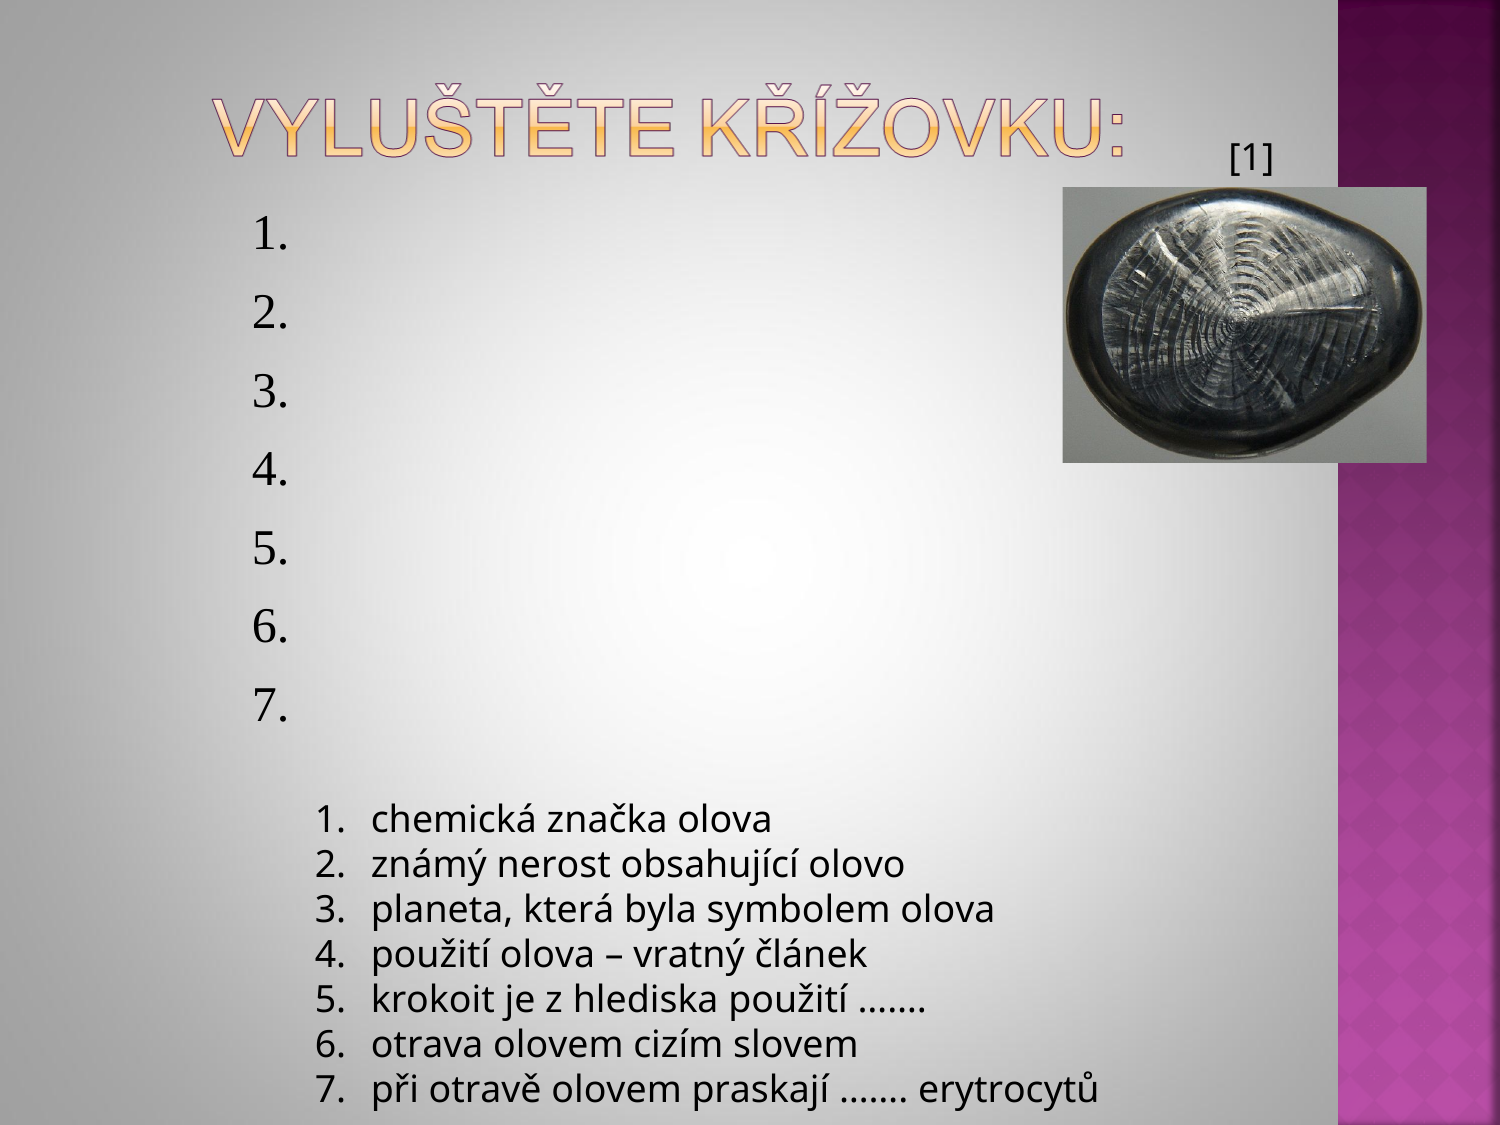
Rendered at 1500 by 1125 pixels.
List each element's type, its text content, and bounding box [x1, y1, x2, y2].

table_header [635, 200, 702, 279]
table_cell [835, 593, 901, 671]
table_cell [436, 357, 503, 436]
table_header [967, 200, 1034, 279]
table_cell [702, 279, 768, 357]
table_cell [1034, 436, 1100, 514]
table_cell [436, 671, 503, 750]
table_cell [768, 279, 835, 357]
table_cell [635, 279, 702, 357]
table_cell [768, 436, 835, 514]
table_cell 3. [238, 357, 304, 436]
table_cell [503, 671, 569, 750]
table_cell [436, 593, 503, 671]
table_cell [569, 279, 635, 357]
text_box [75, 53, 1264, 222]
table_cell [569, 357, 635, 436]
table_cell [370, 357, 436, 436]
table_cell [304, 514, 370, 593]
table_cell [370, 279, 436, 357]
table_cell [1034, 514, 1100, 593]
table_cell [503, 514, 569, 593]
table_header [503, 200, 569, 279]
table_header 1. [238, 200, 304, 279]
table_cell 4. [238, 436, 304, 514]
table_cell [768, 593, 835, 671]
table_header [370, 200, 436, 279]
table_cell [569, 514, 635, 593]
table_cell [503, 593, 569, 671]
table_cell [768, 671, 835, 750]
table_cell [370, 671, 436, 750]
table_header [569, 200, 635, 279]
table_cell [635, 671, 702, 750]
table_cell [436, 514, 503, 593]
table_cell [702, 671, 768, 750]
table_cell [436, 436, 503, 514]
table_cell [901, 671, 967, 750]
table_cell [304, 671, 370, 750]
table_cell [768, 357, 835, 436]
table_cell [702, 436, 768, 514]
table_cell [304, 436, 370, 514]
table_cell [503, 436, 569, 514]
table_cell [635, 514, 702, 593]
table_cell [835, 436, 901, 514]
table_cell [702, 514, 768, 593]
table_cell [901, 357, 967, 436]
table_cell [635, 357, 702, 436]
table_cell [304, 357, 370, 436]
table_cell [503, 357, 569, 436]
table_cell [901, 593, 967, 671]
picture [0, 0, 1500, 1125]
table_cell [967, 671, 1034, 750]
table_cell [569, 593, 635, 671]
table_header [304, 200, 370, 279]
table_cell [835, 357, 901, 436]
table_cell [967, 514, 1034, 593]
table_cell [702, 357, 768, 436]
table_cell [436, 279, 503, 357]
table_cell [370, 436, 436, 514]
table_cell [304, 279, 370, 357]
table_cell [901, 514, 967, 593]
table_header [1034, 200, 1062, 279]
table_cell [635, 593, 702, 671]
table_cell [967, 279, 1034, 357]
table_cell [835, 671, 901, 750]
table_header [768, 200, 835, 279]
table_cell [967, 436, 1034, 514]
table_cell [702, 593, 768, 671]
table_cell [901, 436, 967, 514]
table_cell [835, 279, 901, 357]
table_cell [967, 357, 1034, 436]
table_cell [768, 514, 835, 593]
table_cell [503, 279, 569, 357]
table_cell 2. [238, 279, 304, 357]
table_cell [1034, 357, 1062, 436]
table_cell [370, 514, 436, 593]
table_cell 6. [238, 593, 304, 671]
table_cell [835, 514, 901, 593]
text_box chemická značka olova známý nerost obsahující olovo planeta, která byla symbolem olova použití olova – vratný článek krokoit je z hlediska použití ……. otrava olovem cizím slovem při otravě olovem praskají ……. erytrocytů [299, 787, 1130, 1118]
table_cell 7. [238, 671, 304, 750]
table_header [702, 200, 768, 279]
table_header [835, 200, 901, 279]
table_cell [304, 593, 370, 671]
table_cell [370, 593, 436, 671]
table_cell [1034, 593, 1100, 671]
table_header [901, 200, 967, 279]
table_cell [901, 279, 967, 357]
table_cell 5. [238, 514, 304, 593]
table_cell [569, 671, 635, 750]
table_header [436, 200, 503, 279]
table_cell [635, 436, 702, 514]
table_cell [569, 436, 635, 514]
table_cell [1034, 671, 1100, 750]
table_cell [1034, 279, 1062, 357]
text_box [1] [1213, 124, 1290, 231]
table_cell [967, 593, 1034, 671]
